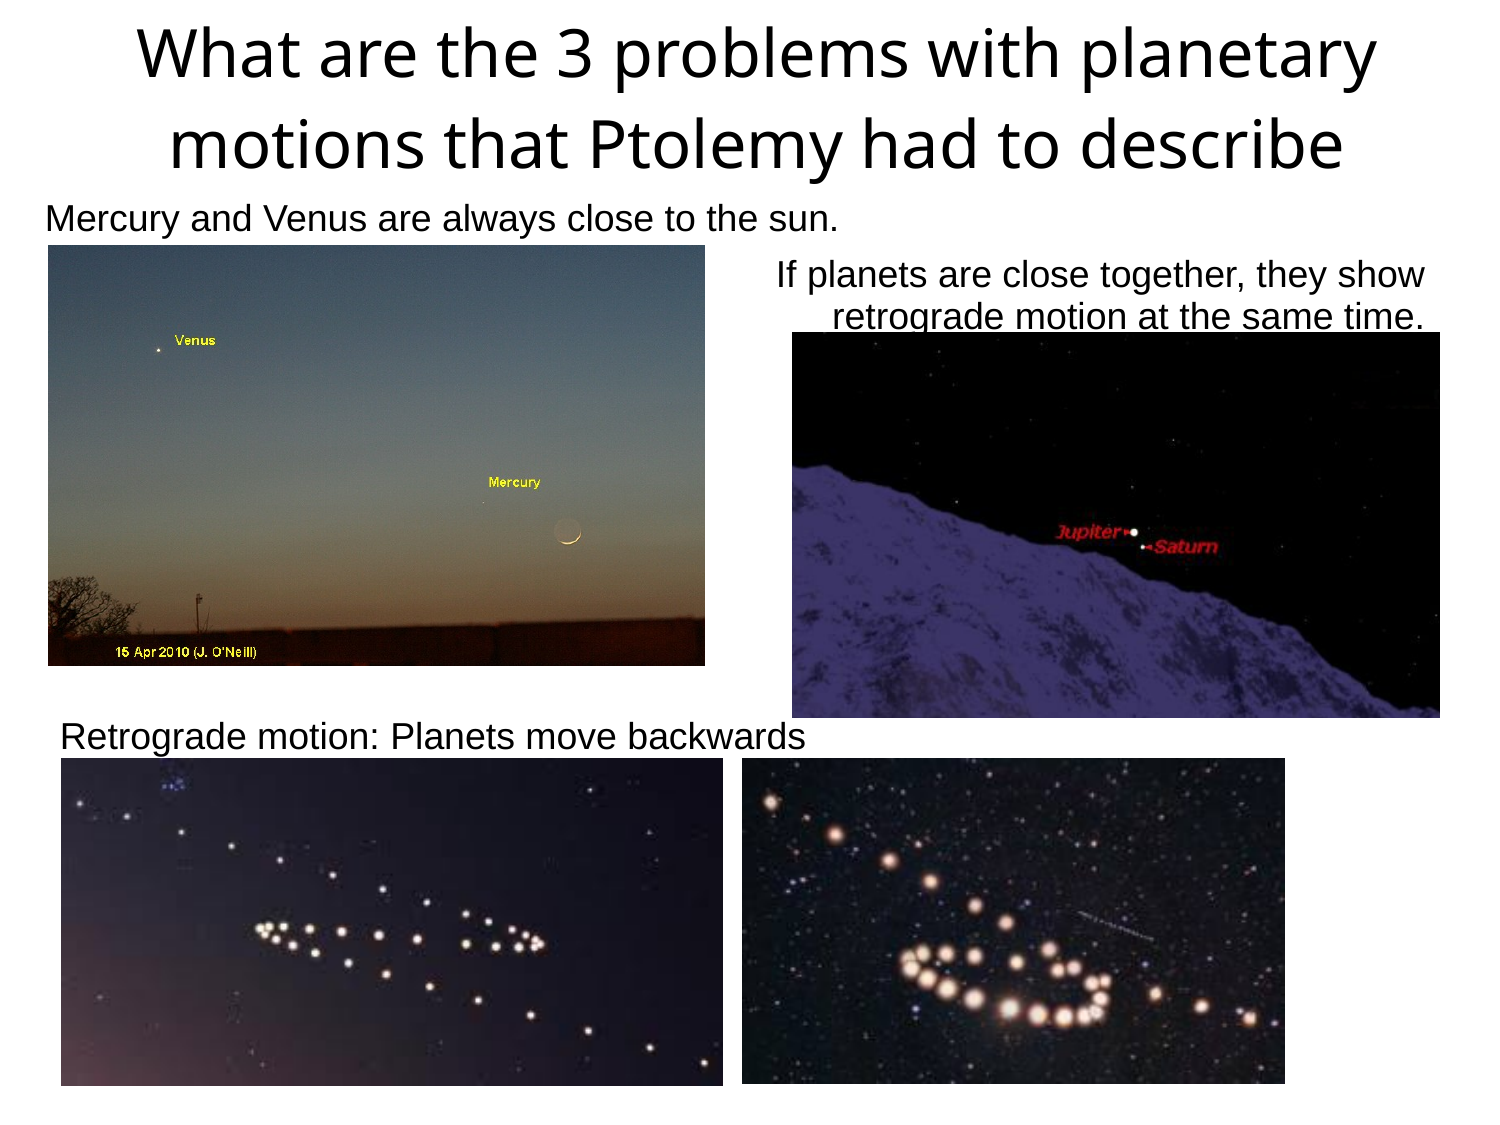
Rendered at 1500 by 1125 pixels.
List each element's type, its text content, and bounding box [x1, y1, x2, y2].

text_box If planets are close together, they show retrograde motion at the same time. [735, 246, 1441, 346]
text_box Retrograde motion: Planets move backwards [45, 708, 841, 766]
picture [48, 247, 705, 666]
text_box Mercury and Venus are always close to the sun. [30, 189, 856, 247]
picture [792, 346, 1441, 718]
picture [742, 758, 1285, 1084]
picture [61, 766, 723, 1086]
title What are the 3 problems with planetary motions that Ptolemy had to describe [45, 19, 1471, 176]
